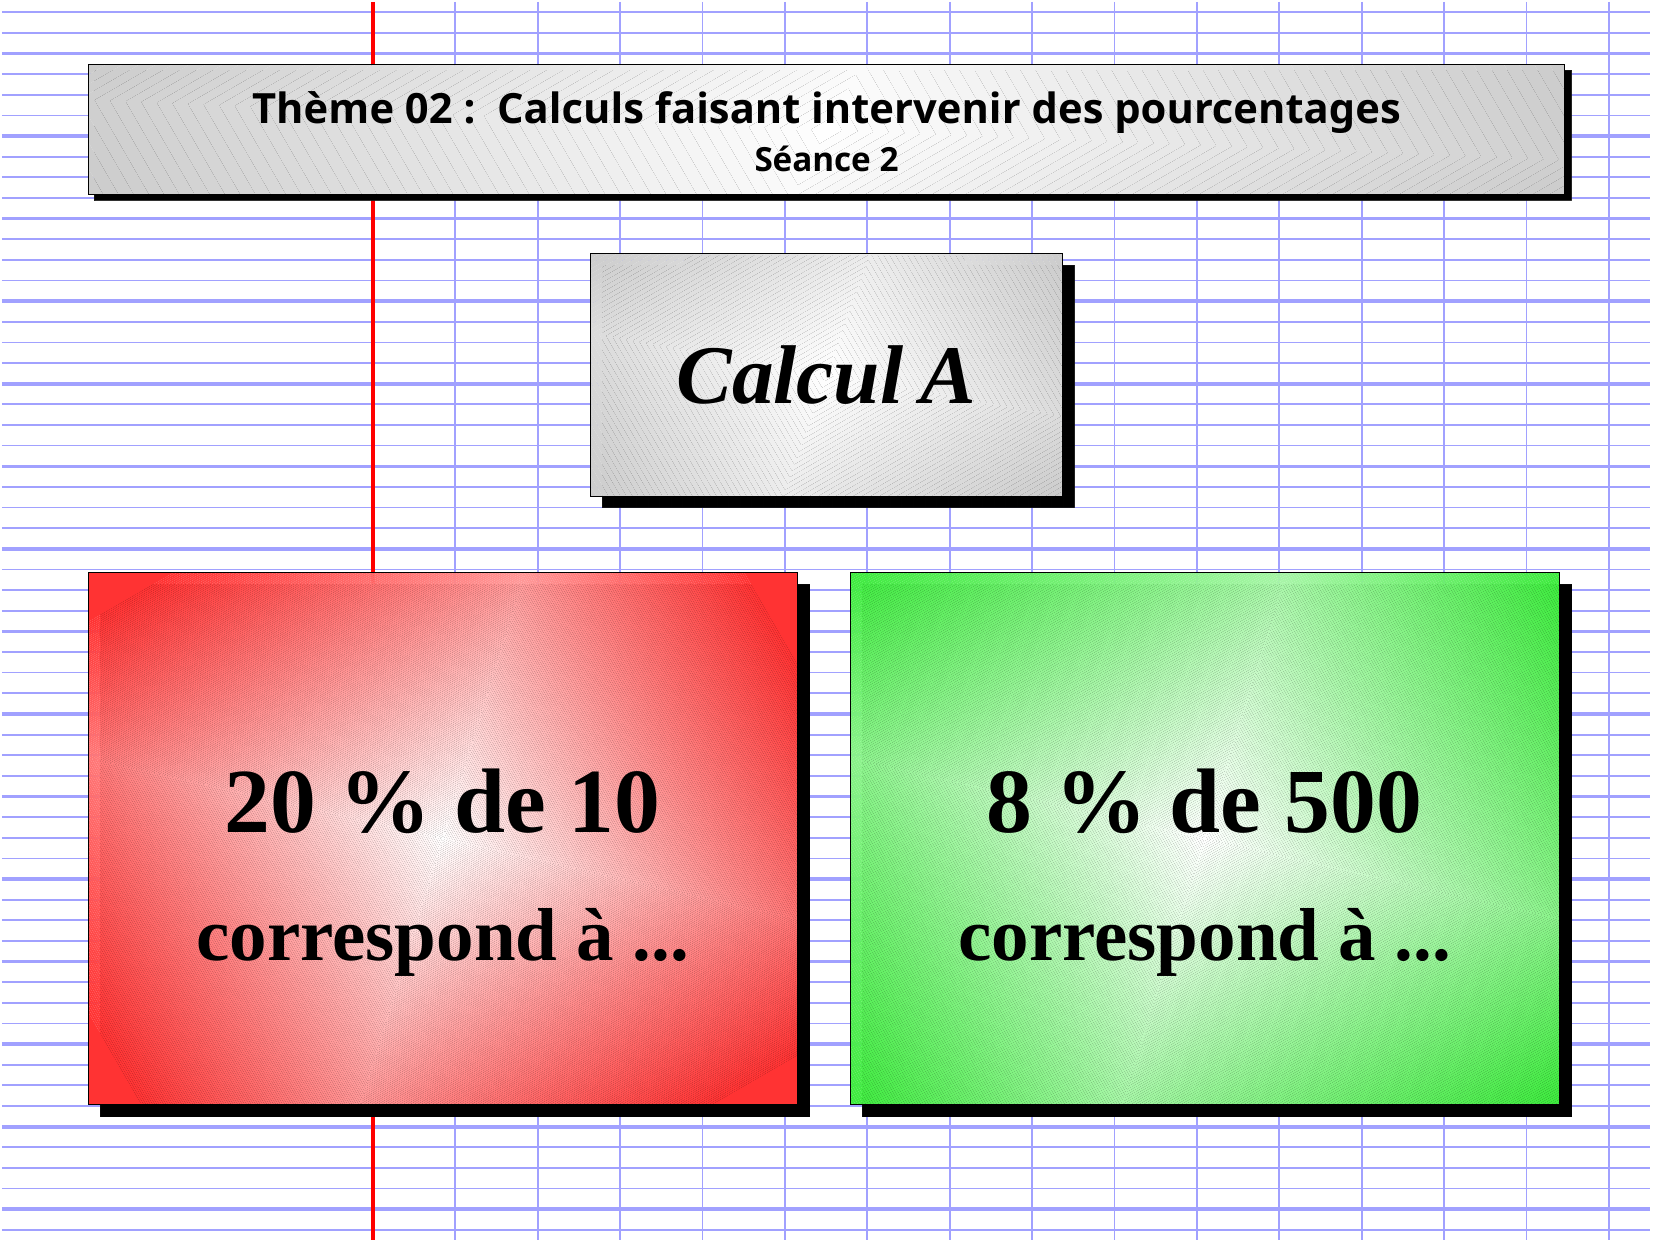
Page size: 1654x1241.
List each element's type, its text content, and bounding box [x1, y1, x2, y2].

text_box Calcul A [590, 253, 1063, 497]
text_box 8 % de 500 correspond à ... [850, 572, 1560, 1105]
picture [0, 0, 1654, 1241]
text_box 20 % de 10 correspond à ... [88, 572, 798, 1105]
text_box Thème 02 : Calculs faisant intervenir des pourcentages Séance 2 [88, 64, 1565, 195]
